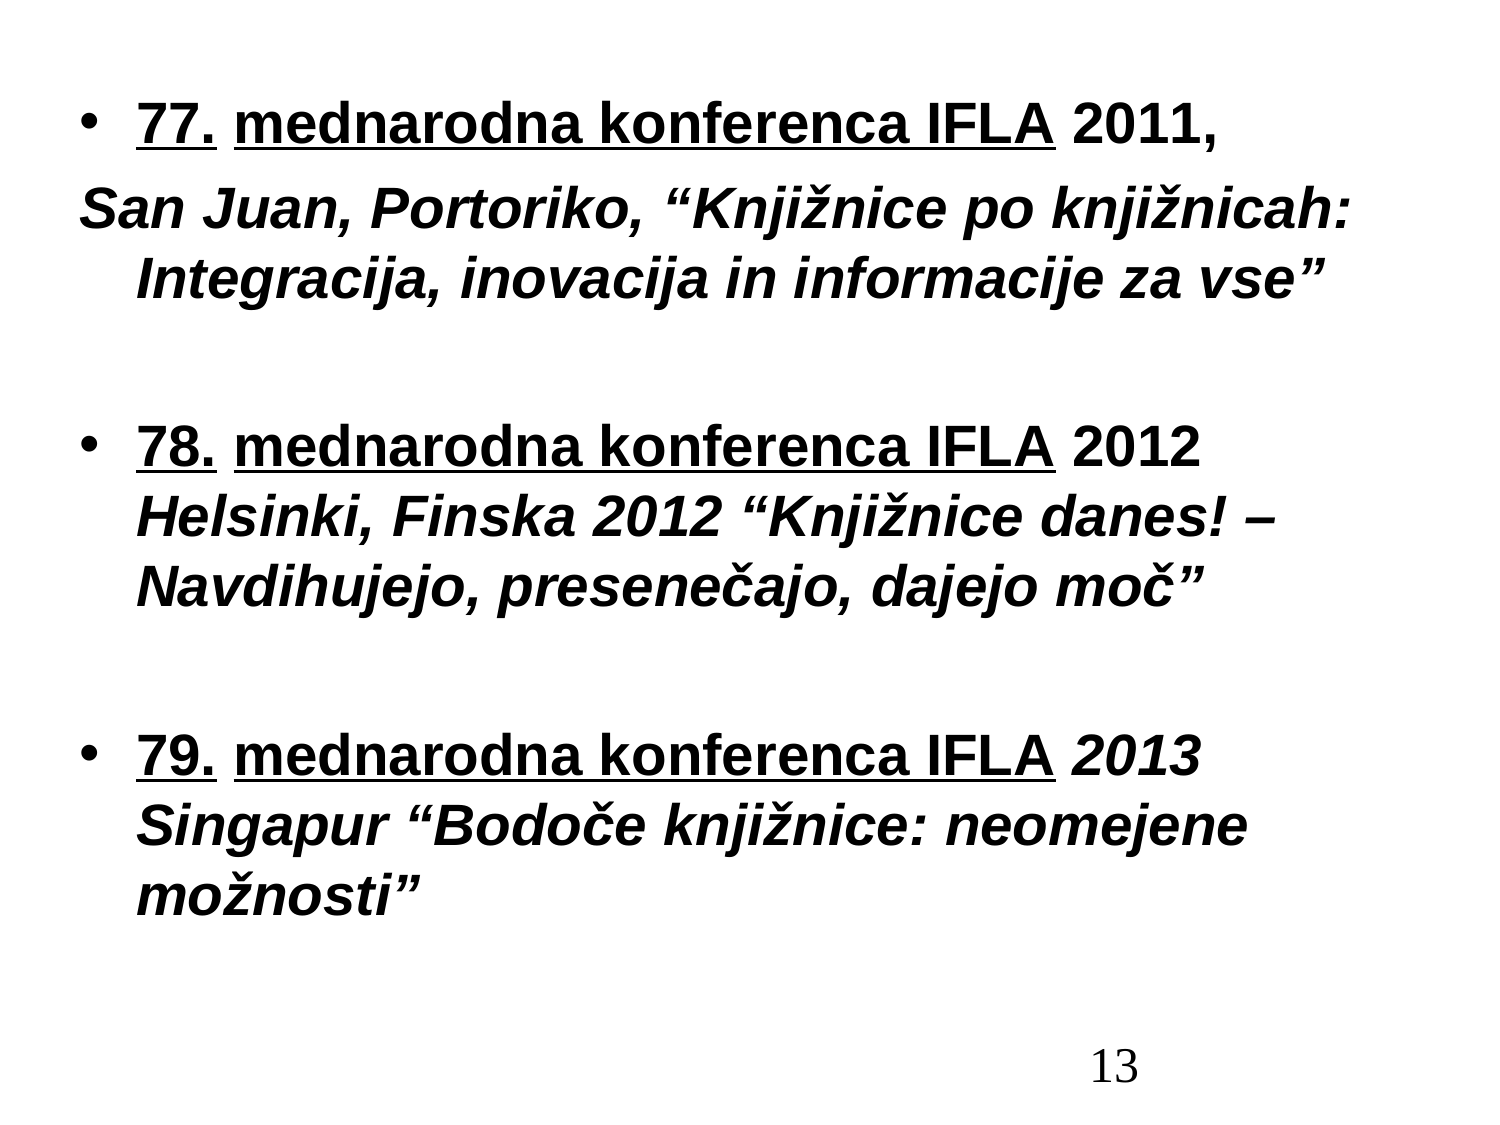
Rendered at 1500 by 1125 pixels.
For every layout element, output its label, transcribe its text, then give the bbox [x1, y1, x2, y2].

list 77. mednarodna konferenca IFLA 2011, San Juan, Portoriko, “Knjižnice po knjižnicah: Integracija, inovacija in informacije za vse” 78. mednarodna konferenca IFLA 2012 Helsinki, Finska 2012 “Knjižnice danes! – Navdihujejo, presenečajo, dajejo moč” 79. mednarodna konferenca IFLA 2013 Singapur “Bodoče knjižnice: neomejene možnosti” [64, 78, 1436, 1024]
